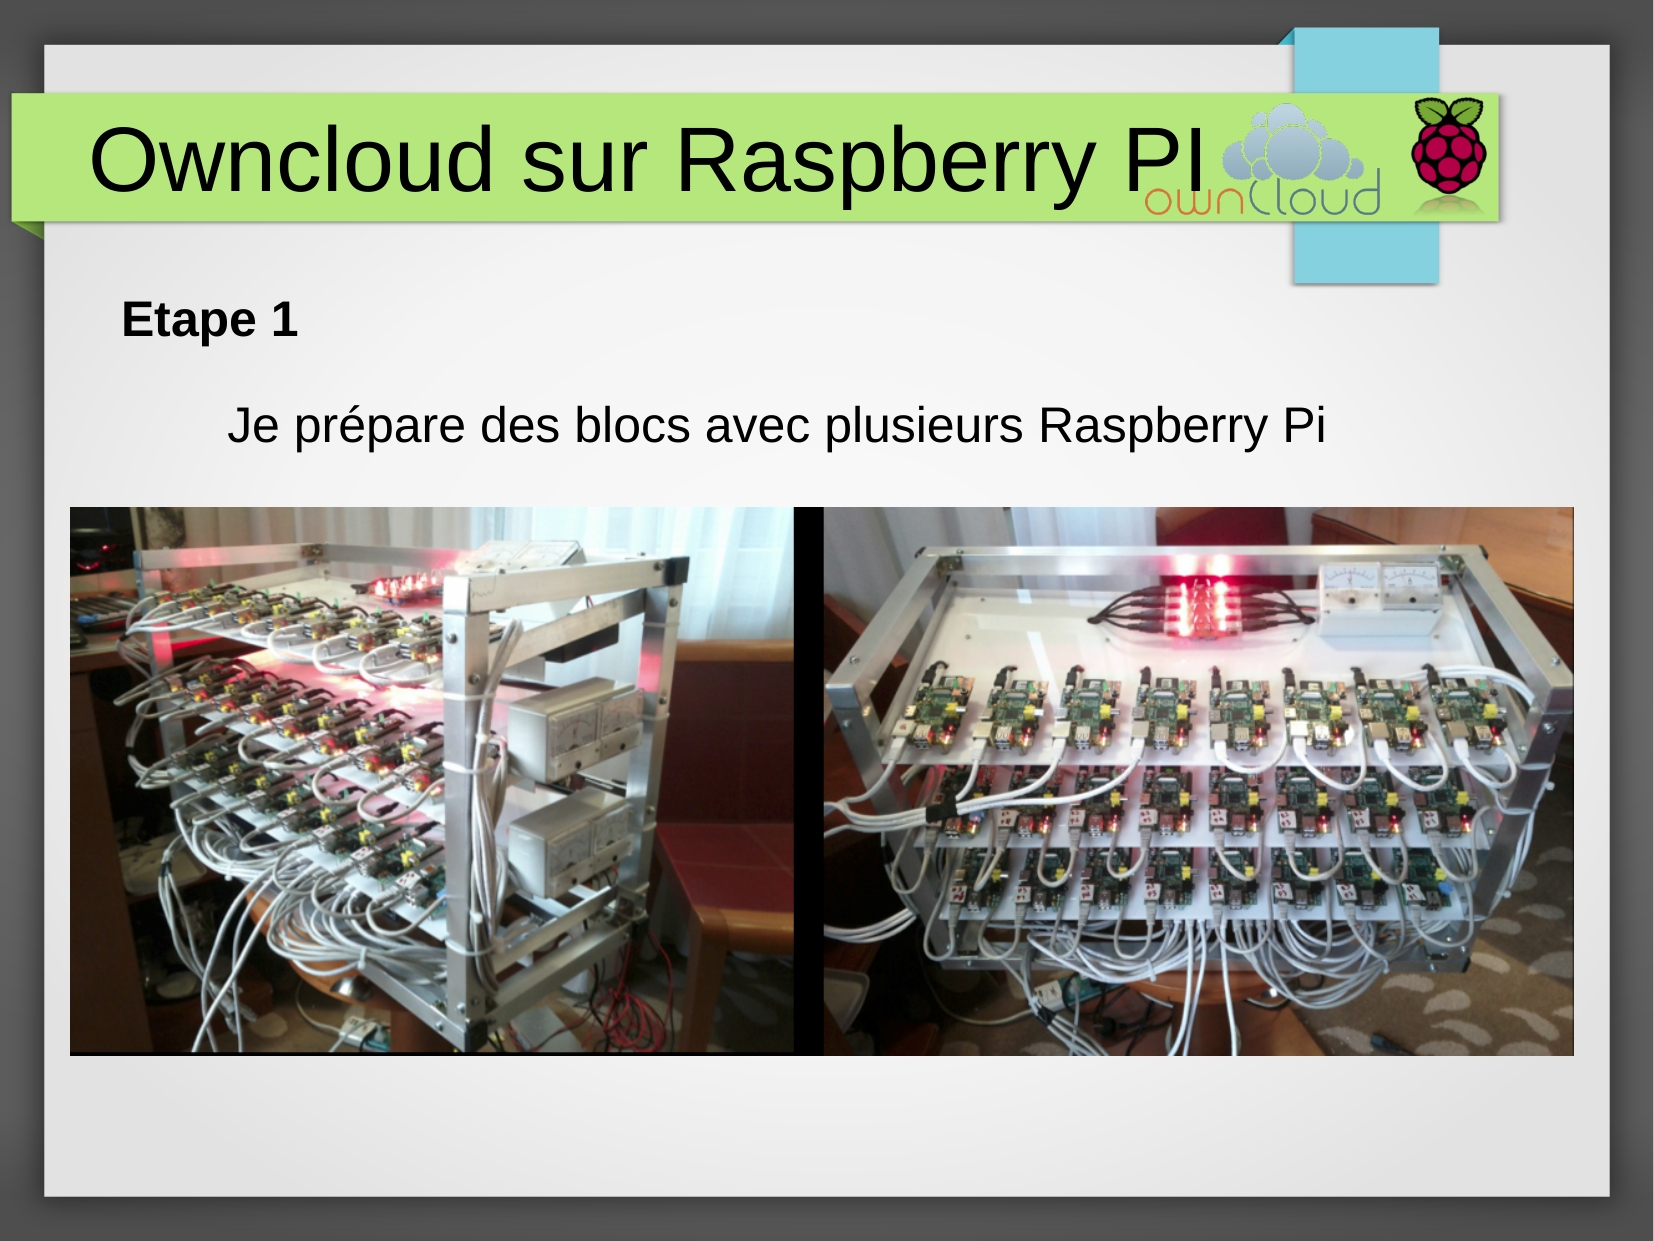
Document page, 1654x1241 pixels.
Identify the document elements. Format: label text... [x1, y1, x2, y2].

title Owncloud sur Raspberry PI [70, 106, 1229, 213]
text_box Etape 1 [106, 283, 355, 355]
picture [0, 0, 1654, 1241]
text_box Je prépare des blocs avec plusieurs Raspberry Pi [212, 389, 1371, 461]
